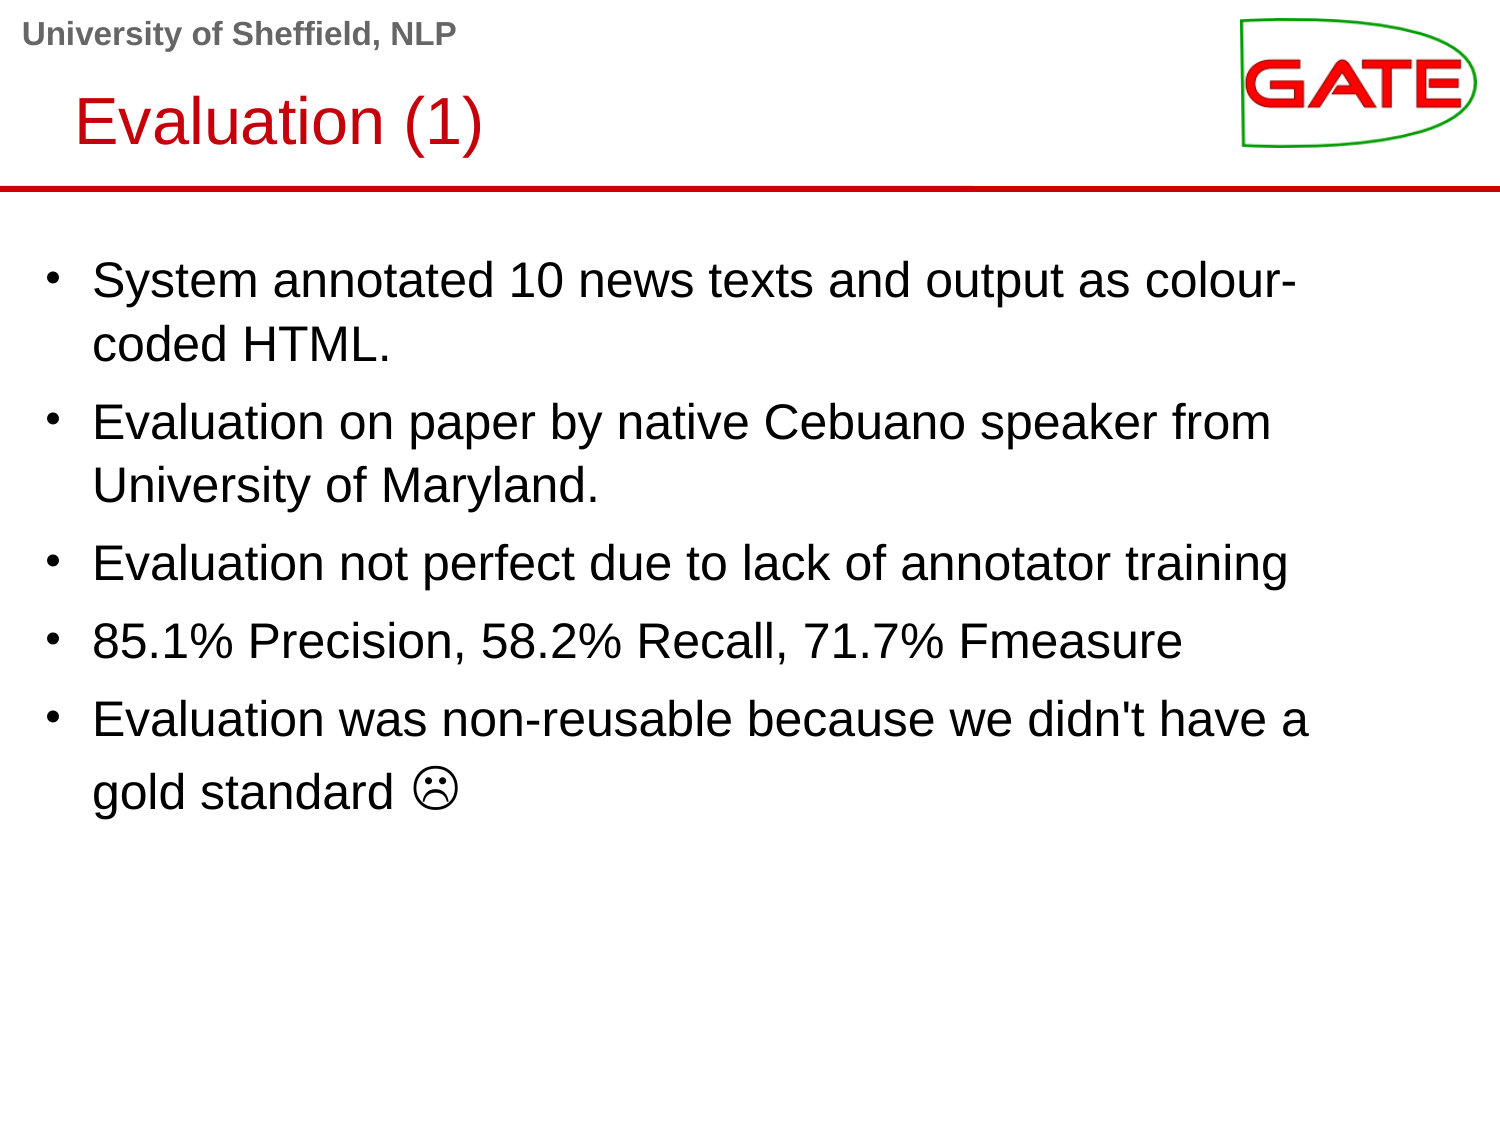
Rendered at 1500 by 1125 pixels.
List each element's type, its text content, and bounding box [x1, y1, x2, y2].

list System annotated 10 news texts and output as colour-coded HTML. Evaluation on paper by native Cebuano speaker from University of Maryland. Evaluation not perfect due to lack of annotator training 85.1% Precision, 58.2% Recall, 71.7% Fmeasure Evaluation was non-reusable because we didn't have a gold standard  [29, 236, 1388, 1038]
title Evaluation (1) [59, 0, 1335, 166]
picture [1335, 18, 1477, 148]
